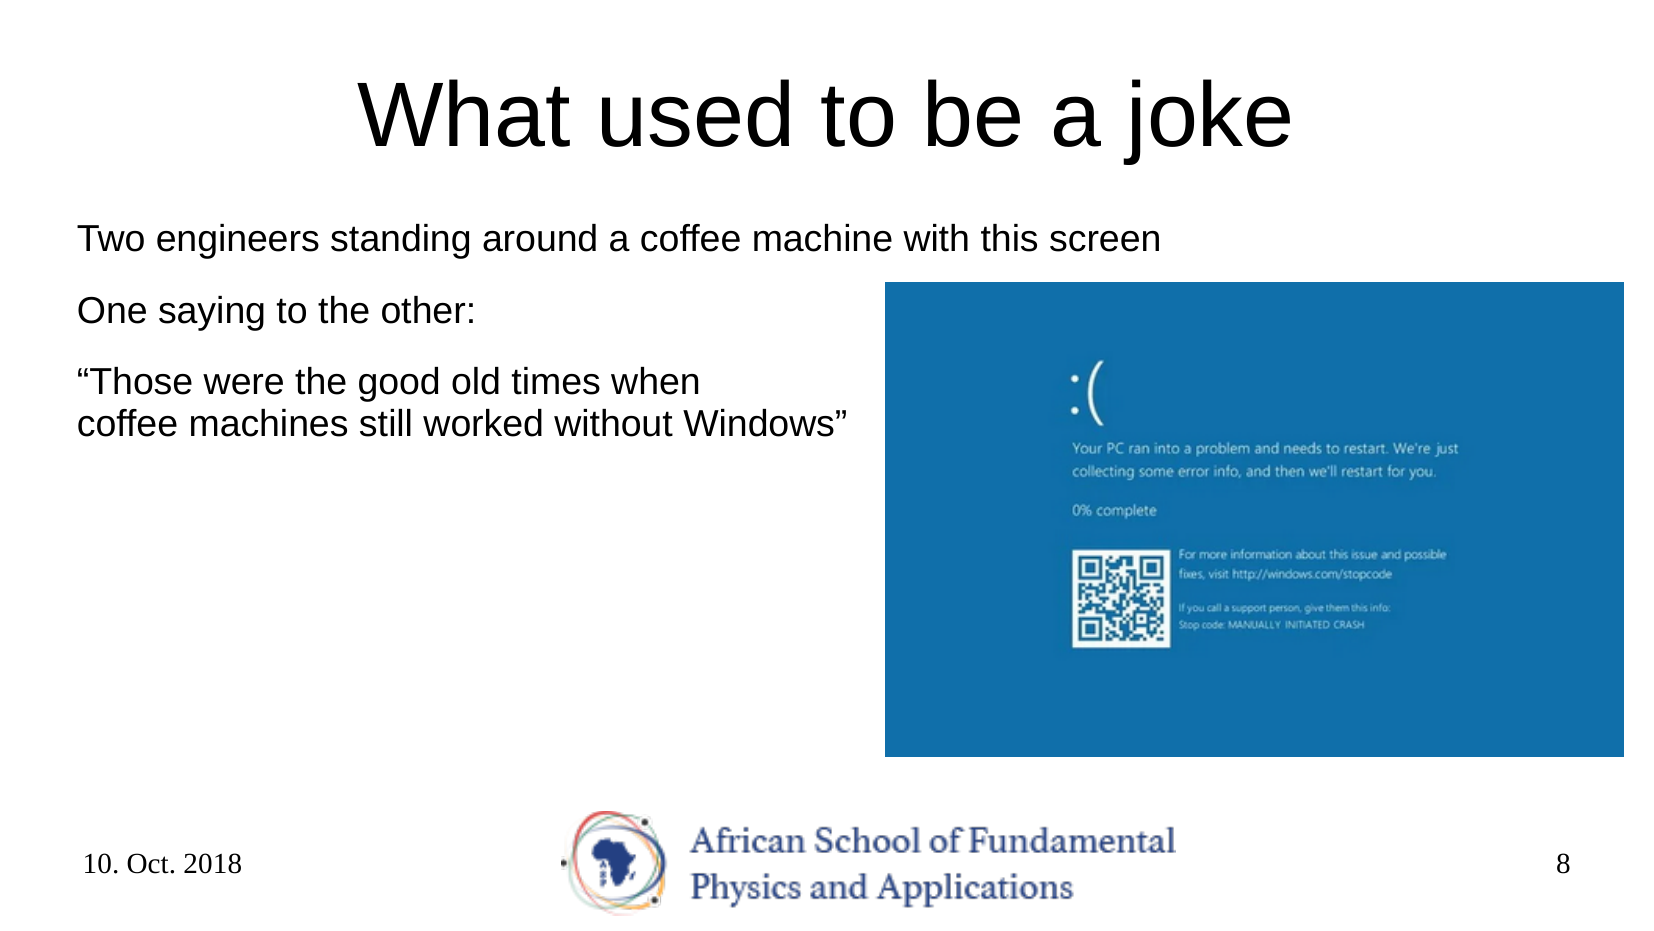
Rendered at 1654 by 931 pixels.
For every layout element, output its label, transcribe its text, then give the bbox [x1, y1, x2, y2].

picture [561, 811, 1176, 916]
title What used to be a joke [82, 37, 1571, 193]
picture [885, 282, 1624, 758]
list Two engineers standing around a coffee machine with this screen One saying to the other: “Those were the good old times when coffee machines still worked without Windows” [76, 217, 1565, 758]
